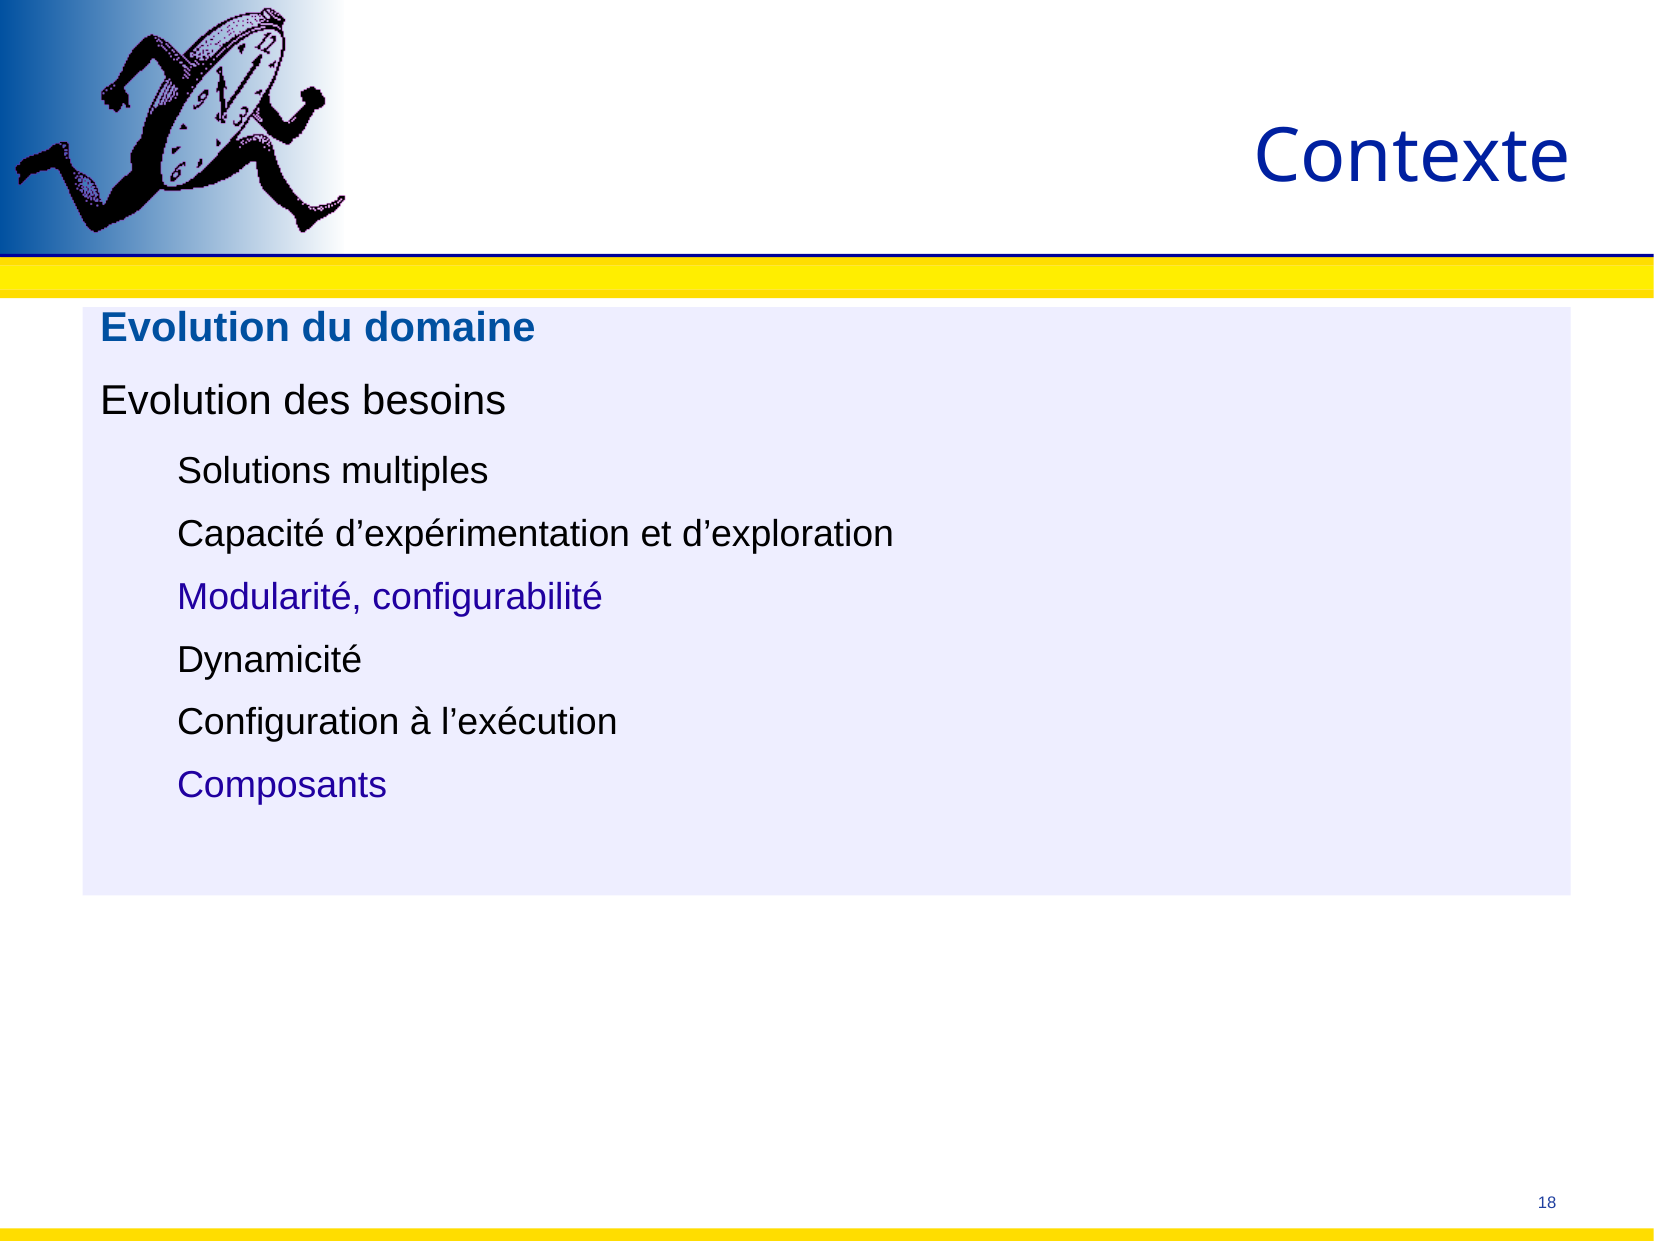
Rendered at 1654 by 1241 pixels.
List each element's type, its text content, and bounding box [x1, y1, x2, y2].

title Contexte [372, 49, 1571, 257]
picture [14, 0, 353, 245]
list Evolution du domaine Evolution des besoins Solutions multiples Capacité d’expérimentation et d’exploration Modularité, configurabilité Dynamicité Configuration à l’exécution Composants [82, 307, 1571, 896]
